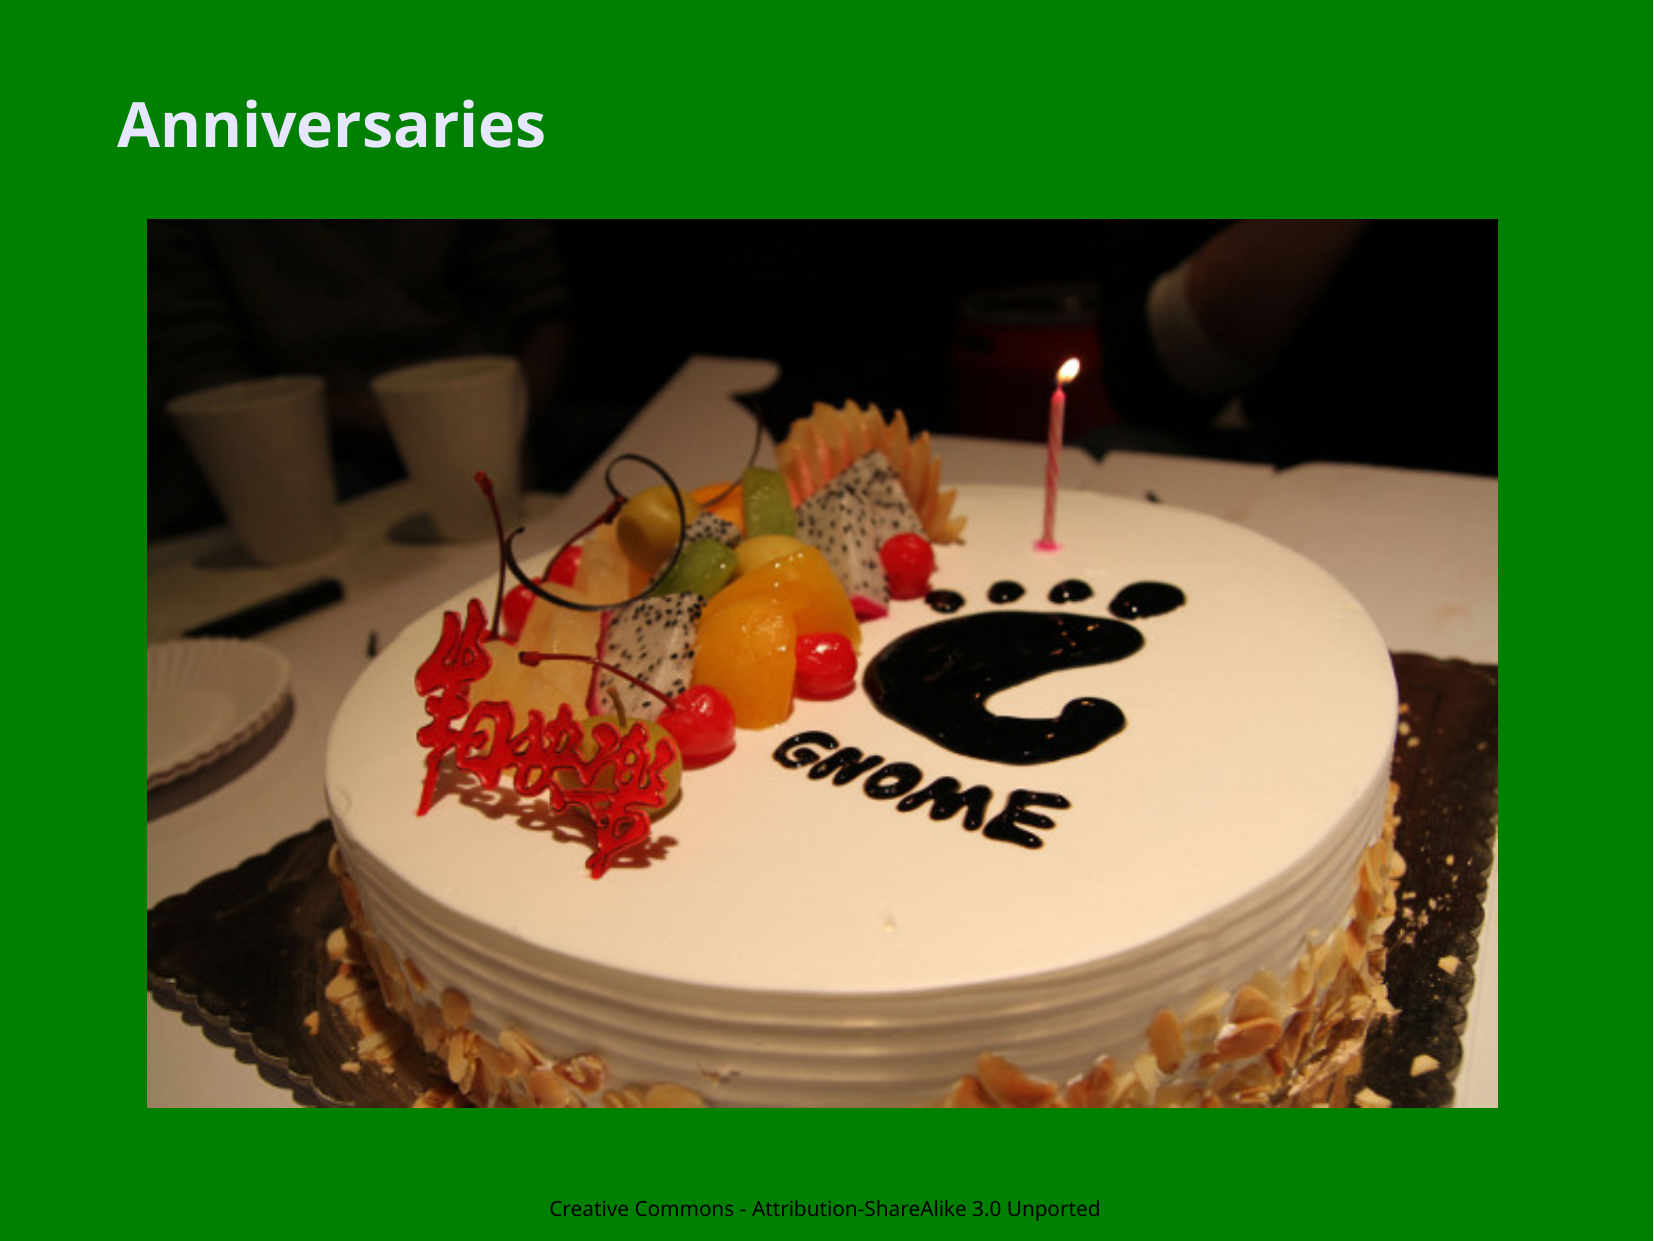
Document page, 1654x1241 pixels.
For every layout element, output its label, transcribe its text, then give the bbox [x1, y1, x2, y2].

text_box Anniversaries [102, 73, 548, 164]
picture [147, 219, 1498, 1108]
